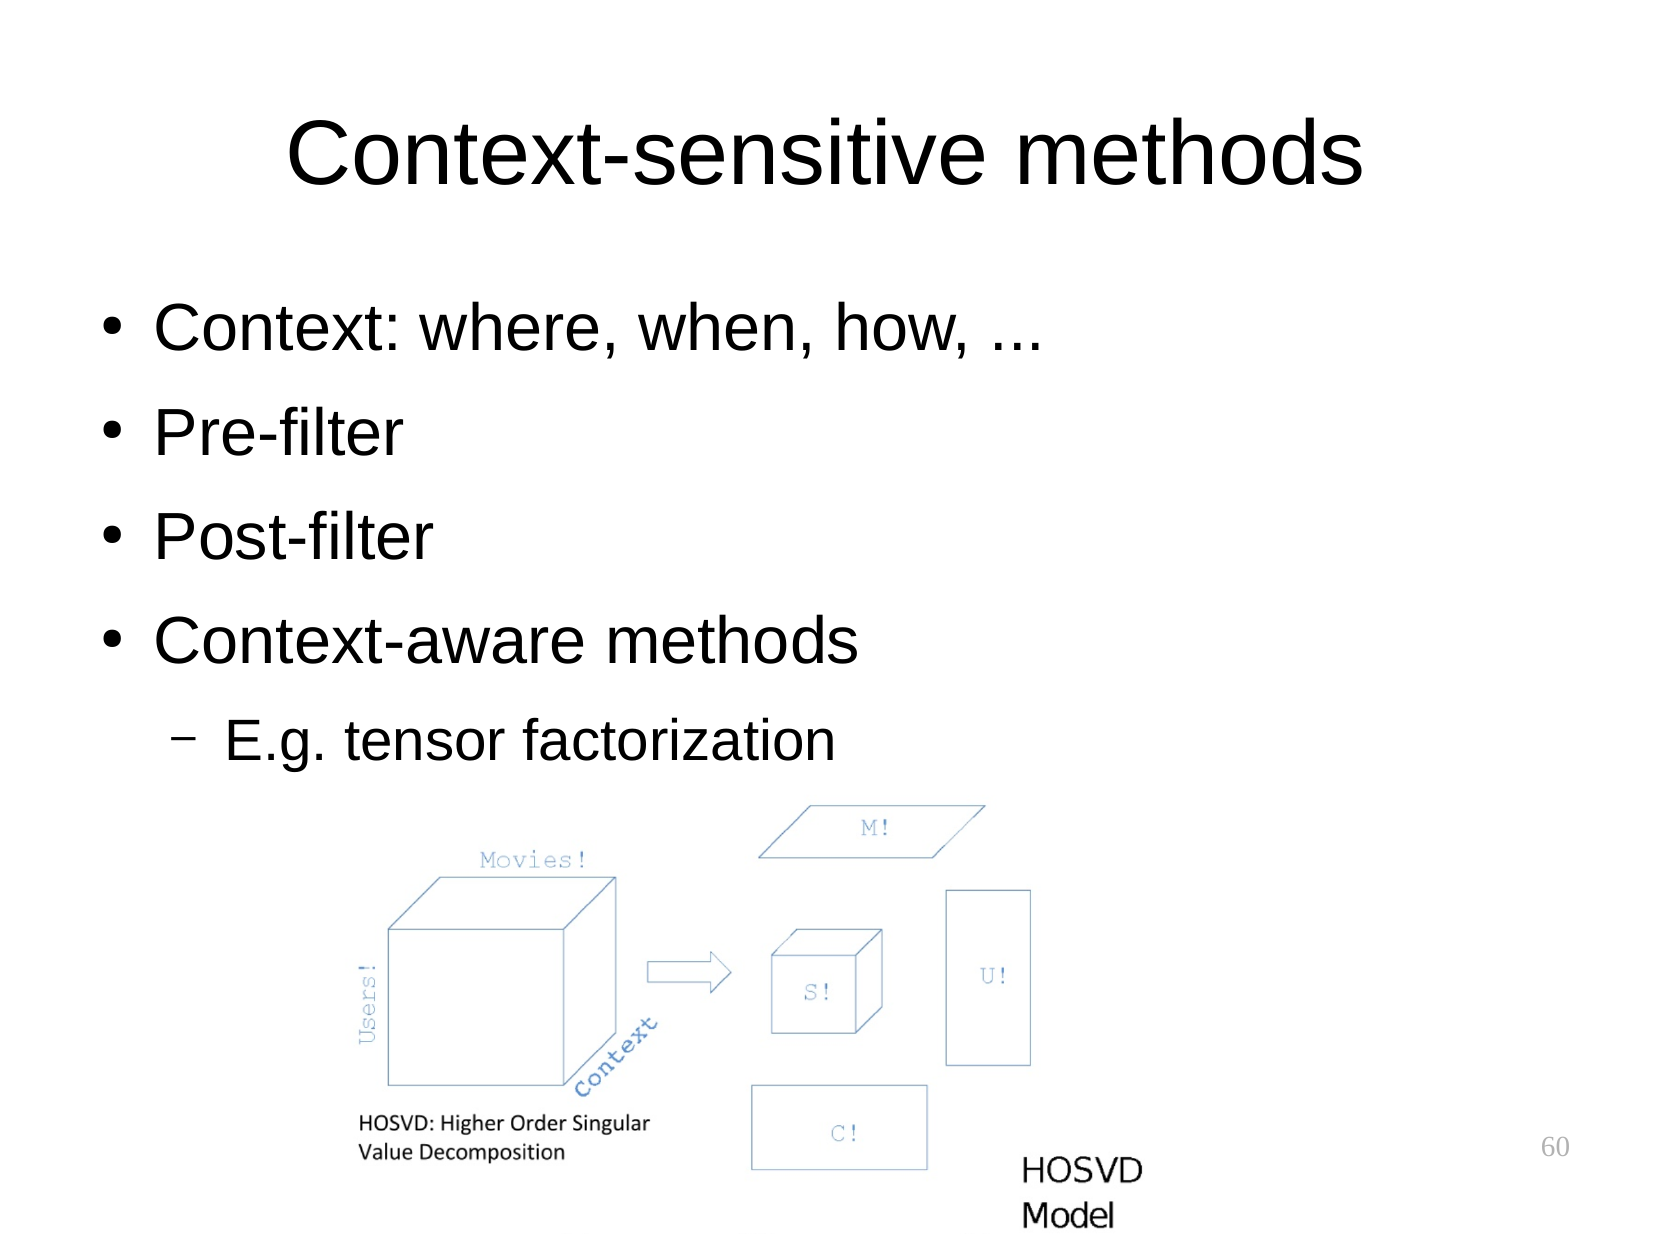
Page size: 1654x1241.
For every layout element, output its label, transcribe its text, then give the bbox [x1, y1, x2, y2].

list Context: where, when, how, ... Pre-filter Post-filter Context-aware methods E.g. tensor factorization [82, 290, 1571, 1010]
title Context-sensitive methods [82, 49, 1571, 257]
picture [330, 794, 1158, 1234]
